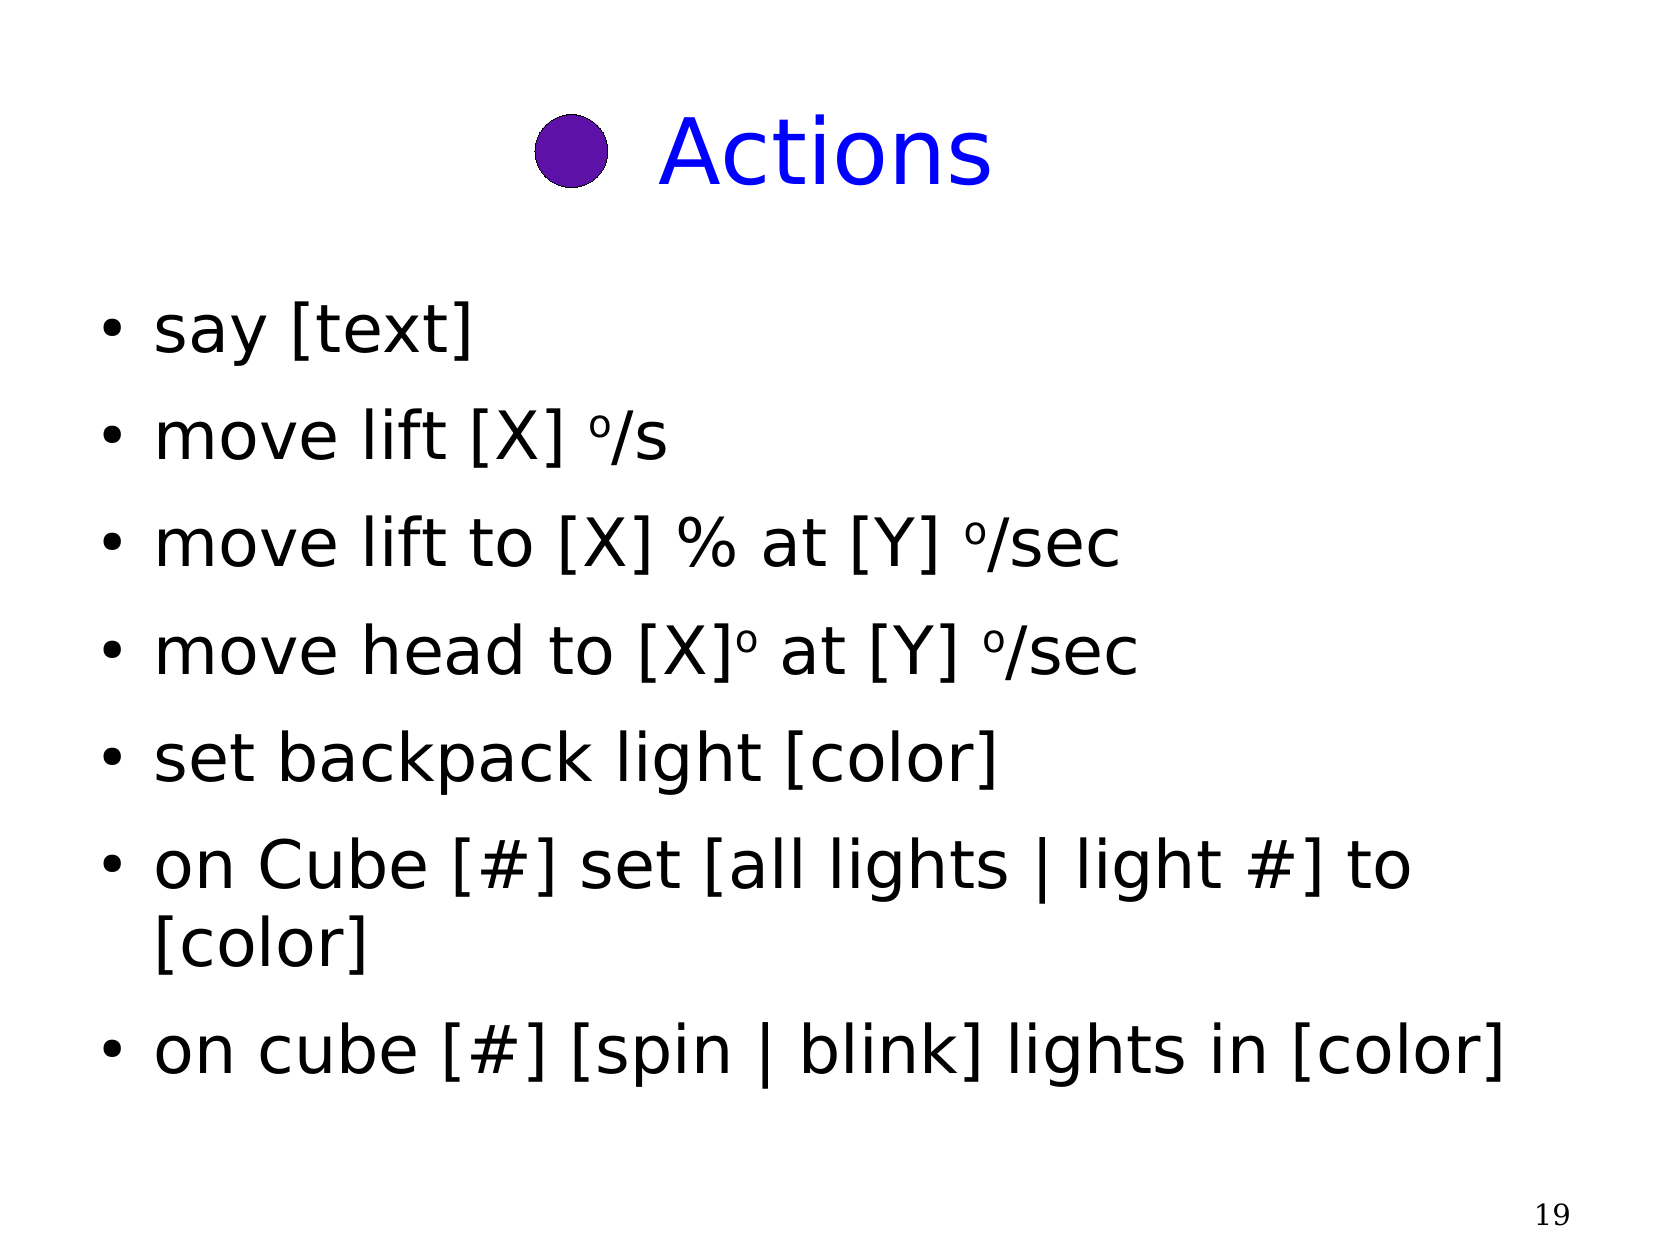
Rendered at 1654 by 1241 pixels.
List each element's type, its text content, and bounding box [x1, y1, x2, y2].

list say [text] move lift [X] o/s move lift to [X] % at [Y] o/sec move head to [X]o at [Y] o/sec set backpack light [color] on Cube [#] set [all lights | light #] to [color] on cube [#] [spin | blink] lights in [color] [82, 290, 1571, 1109]
title Actions [82, 49, 1571, 257]
text_box [534, 114, 608, 188]
